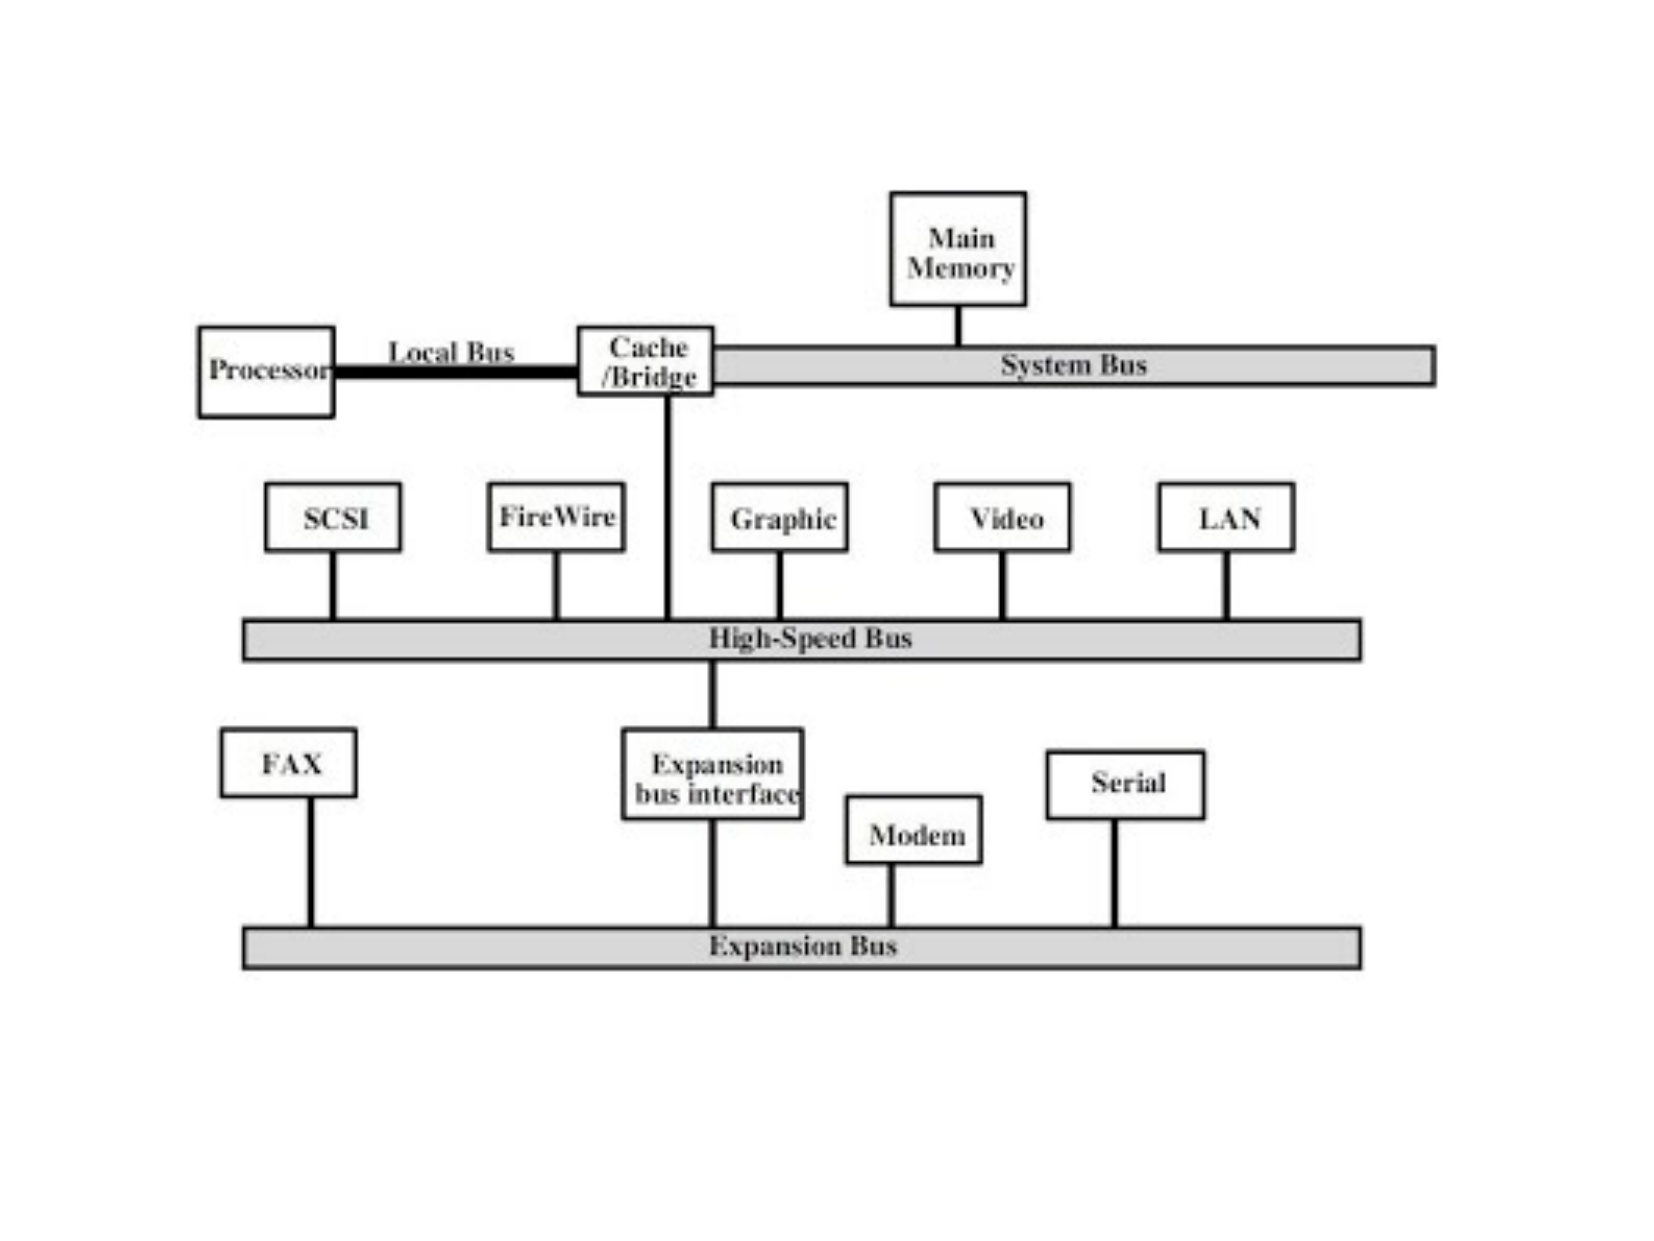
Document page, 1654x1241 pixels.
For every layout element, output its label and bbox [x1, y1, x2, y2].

picture [190, 189, 1441, 981]
